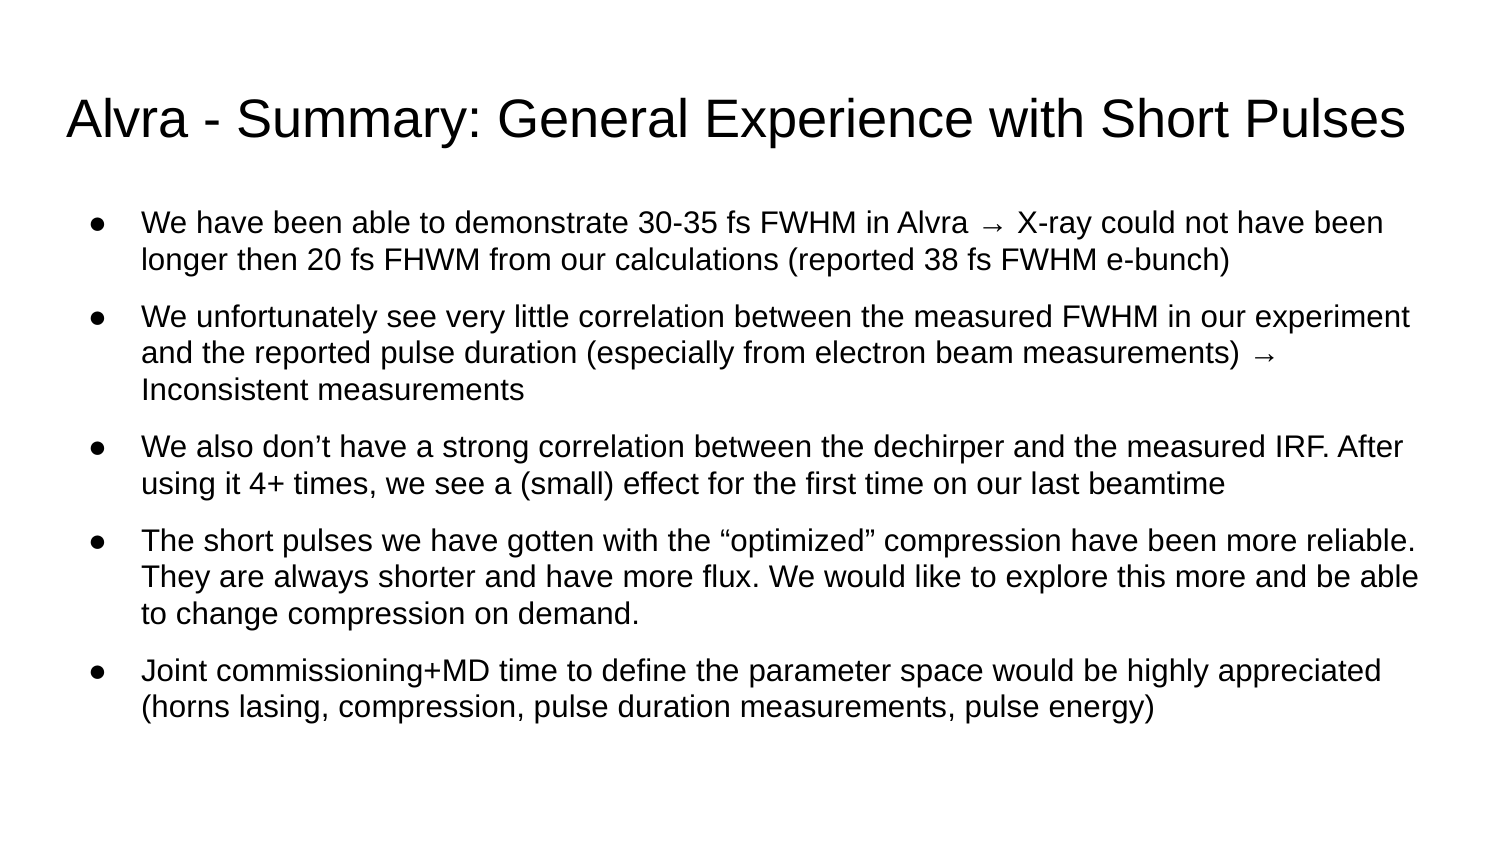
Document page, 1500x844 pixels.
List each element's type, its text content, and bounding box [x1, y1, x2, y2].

list We have been able to demonstrate 30-35 fs FWHM in Alvra → X-ray could not have been longer then 20 fs FHWM from our calculations (reported 38 fs FWHM e-bunch) We unfortunately see very little correlation between the measured FWHM in our experiment and the reported pulse duration (especially from electron beam measurements) → Inconsistent measurements We also don’t have a strong correlation between the dechirper and the measured IRF. After using it 4+ times, we see a (small) effect for the first time on our last beamtime The short pulses we have gotten with the “optimized” compression have been more reliable. They are always shorter and have more flux. We would like to explore this more and be able to change compression on demand. Joint commissioning+MD time to define the parameter space would be highly appreciated (horns lasing, compression, pulse duration measurements, pulse energy) [51, 188, 1449, 812]
title Alvra - Summary: General Experience with Short Pulses [51, 72, 1449, 167]
